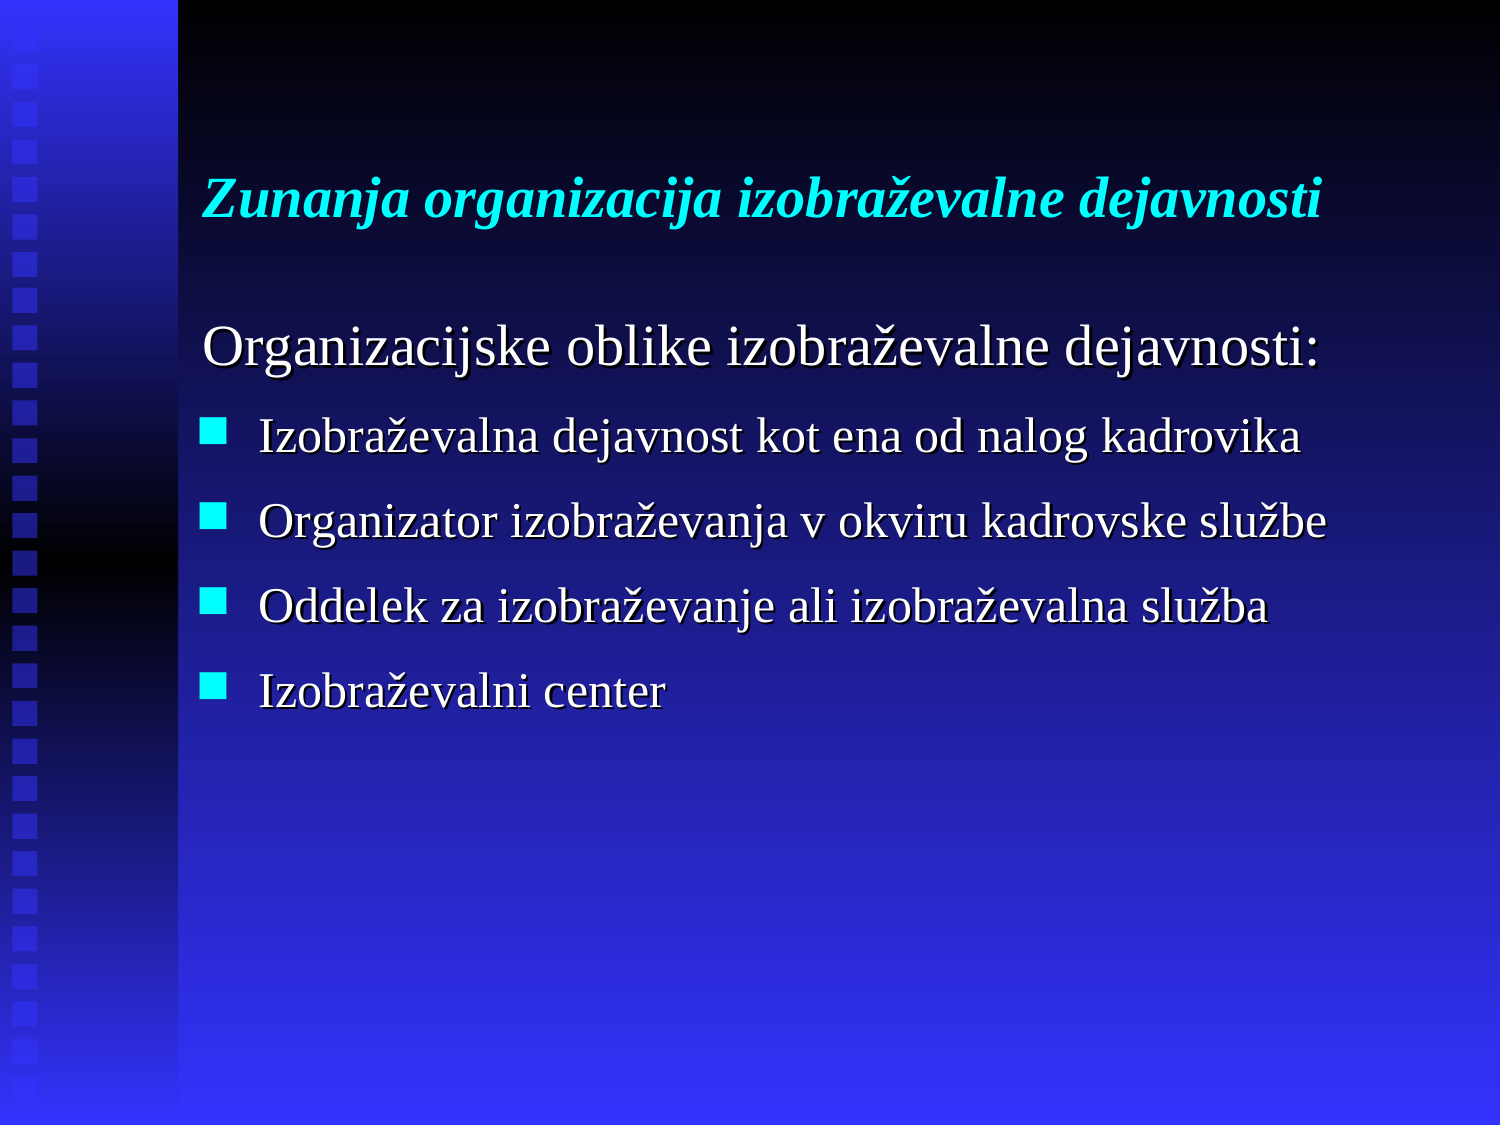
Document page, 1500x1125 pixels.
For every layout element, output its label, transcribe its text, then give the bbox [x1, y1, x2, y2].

title Zunanja organizacija izobraževalne dejavnosti [187, 99, 1463, 288]
list Organizacijske oblike izobraževalne dejavnosti: Izobraževalna dejavnost kot ena od nalog kadrovika Organizator izobraževanja v okviru kadrovske službe Oddelek za izobraževanje ali izobraževalna služba Izobraževalni center [187, 299, 1438, 976]
